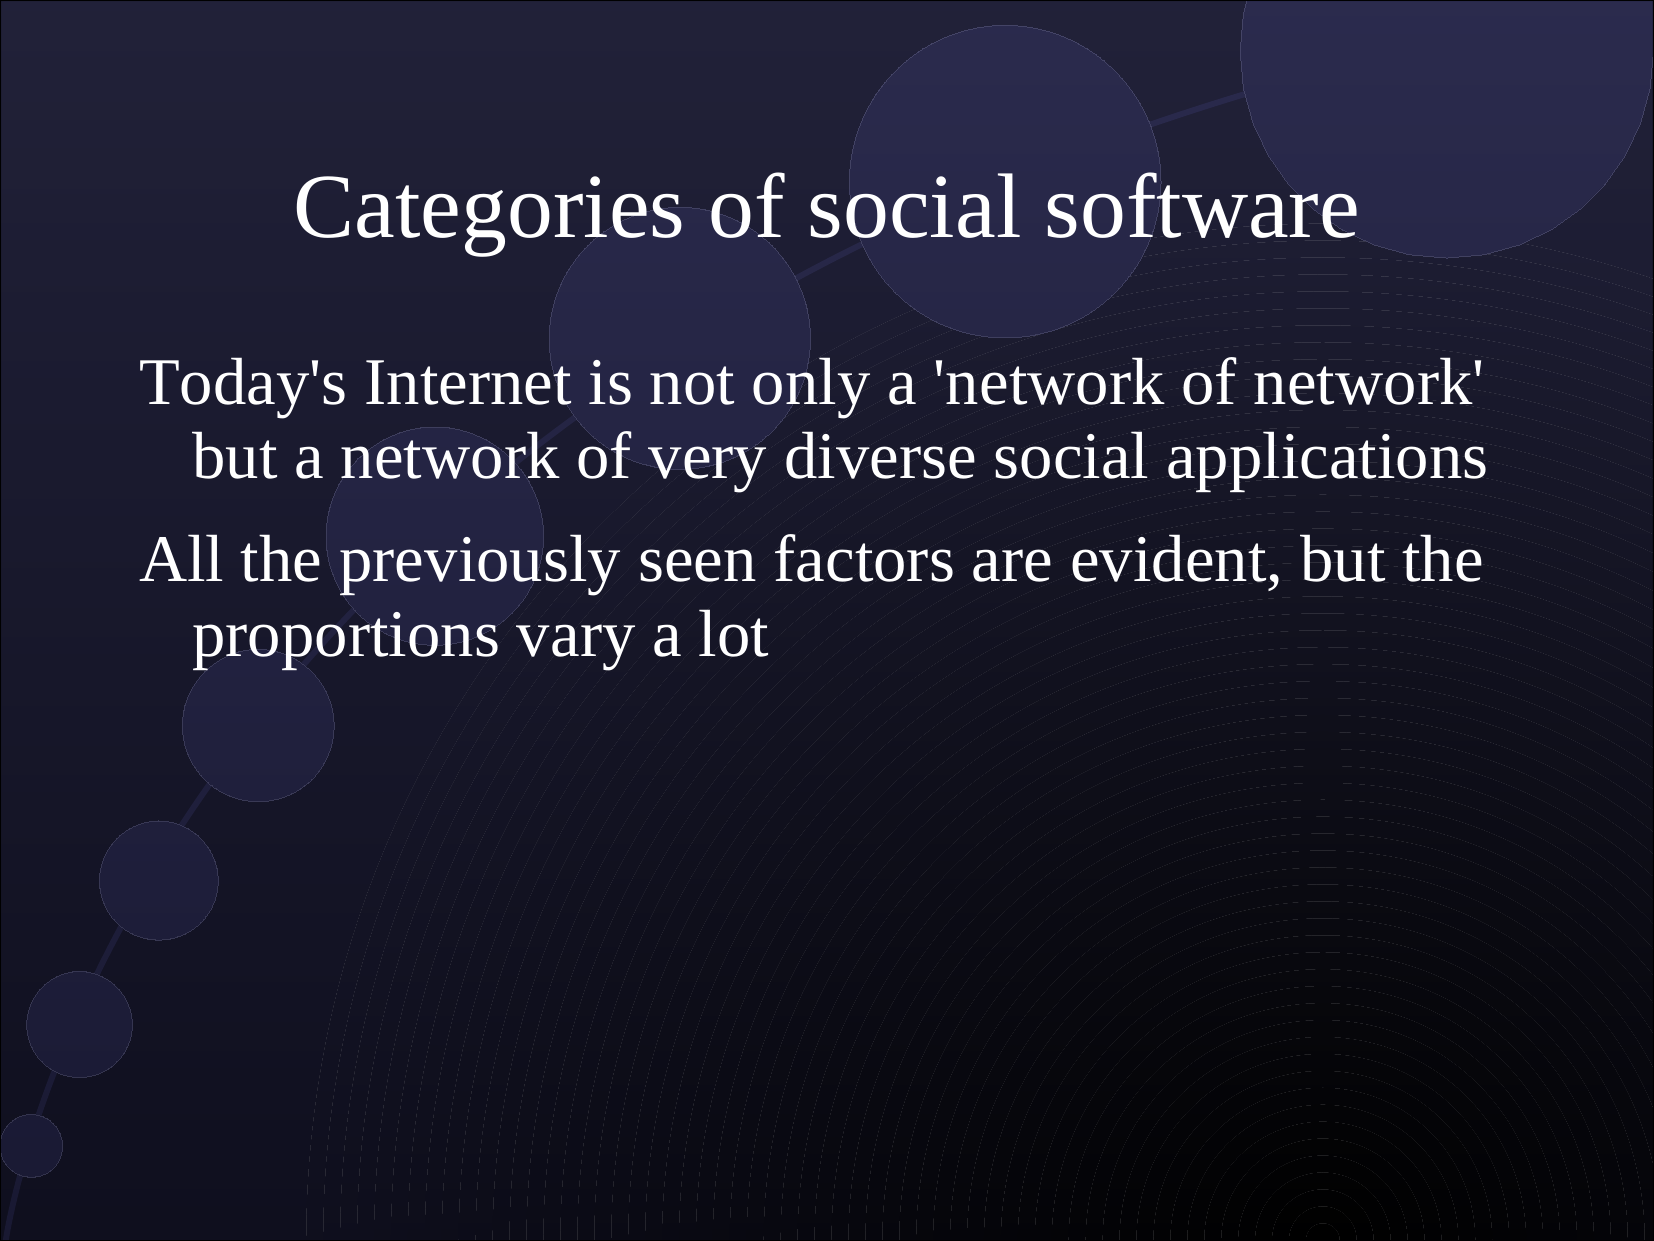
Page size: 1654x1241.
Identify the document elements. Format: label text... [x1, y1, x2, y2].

title Categories of social software [121, 102, 1534, 311]
list Today's Internet is not only a 'network of network' but a network of very diverse social applications All the previously seen factors are evident, but the proportions vary a lot [121, 344, 1534, 1127]
